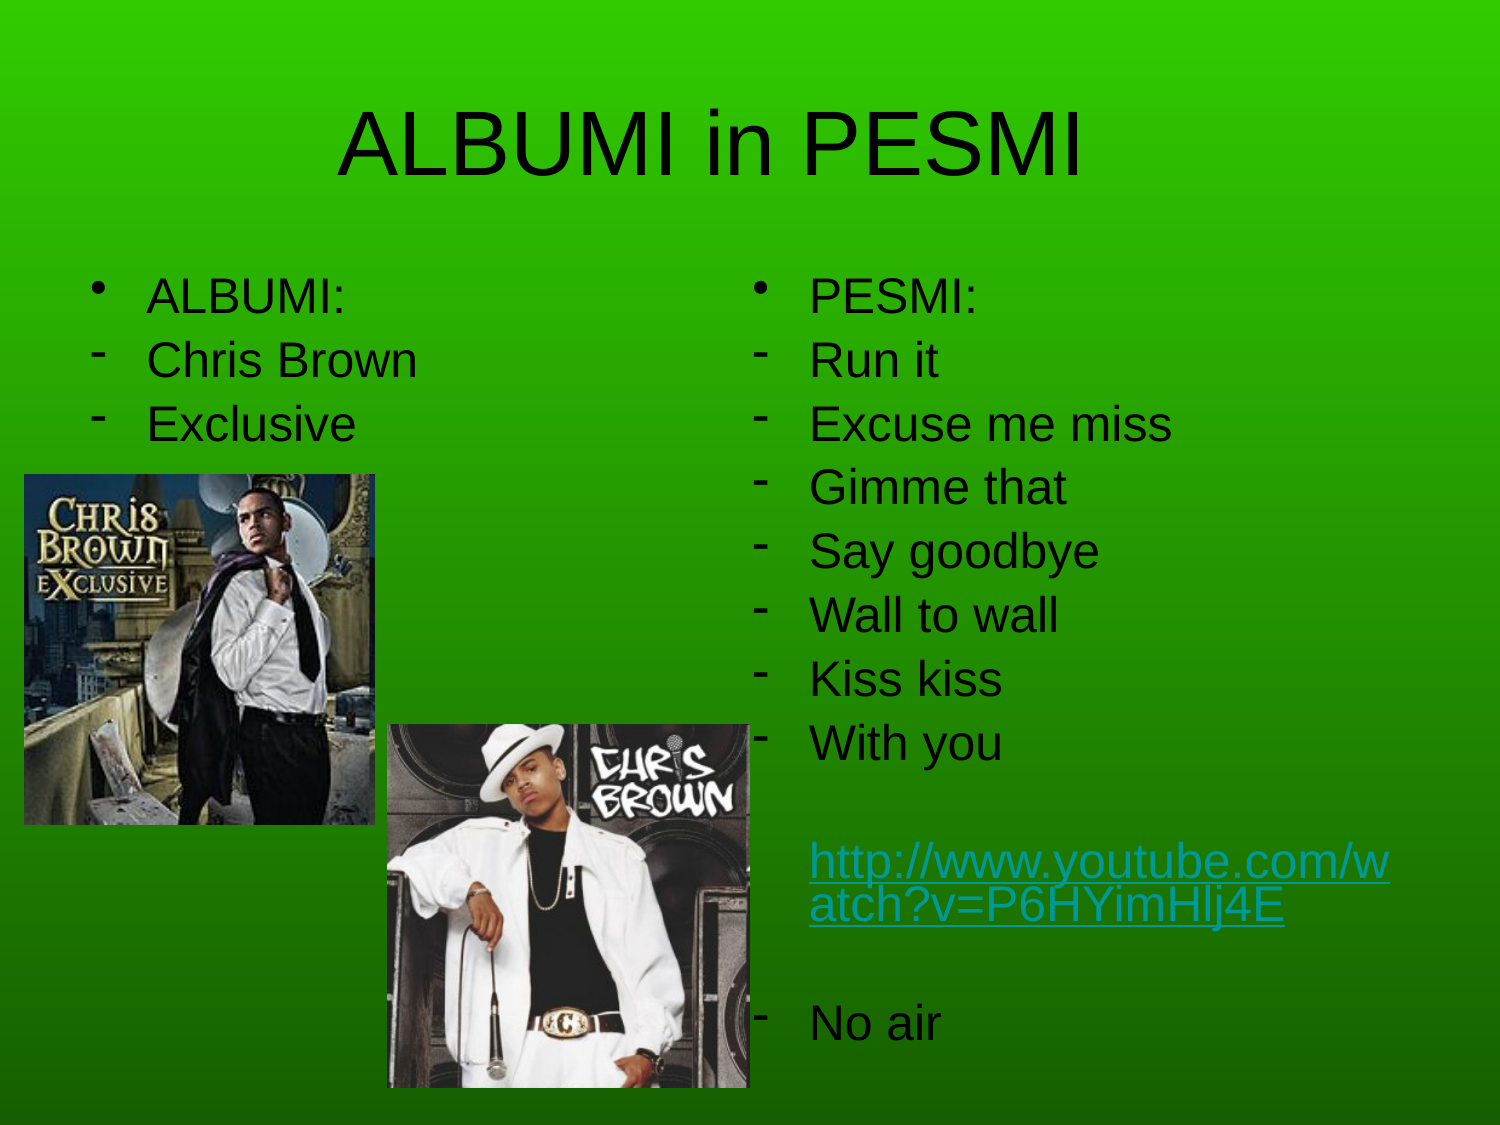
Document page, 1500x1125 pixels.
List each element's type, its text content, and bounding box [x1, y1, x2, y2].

picture [387, 724, 750, 1088]
list ALBUMI: Chris Brown Exclusive [75, 262, 737, 513]
title ALBUMI in PESMI [75, 45, 1425, 233]
list PESMI: Run it Excuse me miss Gimme that Say goodbye Wall to wall Kiss kiss With you http://www.youtube.com/watch?v=P6HYimHlj4E No air [737, 262, 1425, 1005]
picture [24, 474, 375, 825]
